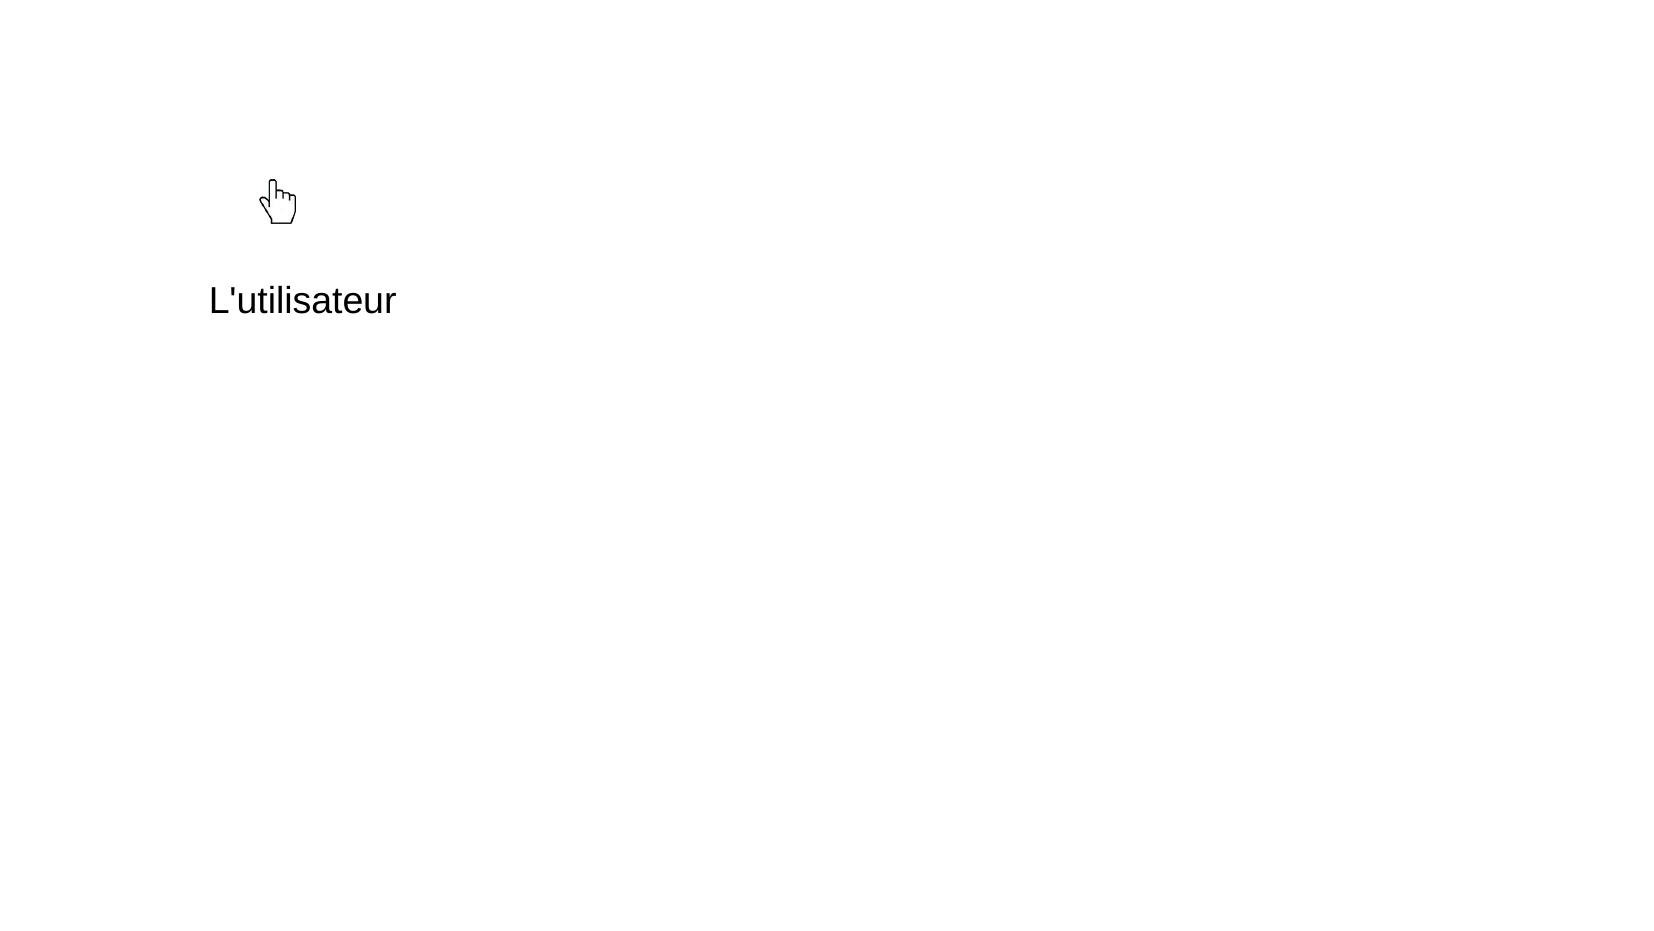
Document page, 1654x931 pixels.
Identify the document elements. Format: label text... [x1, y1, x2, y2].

text_box L'utilisateur [193, 271, 596, 329]
picture [259, 179, 296, 224]
